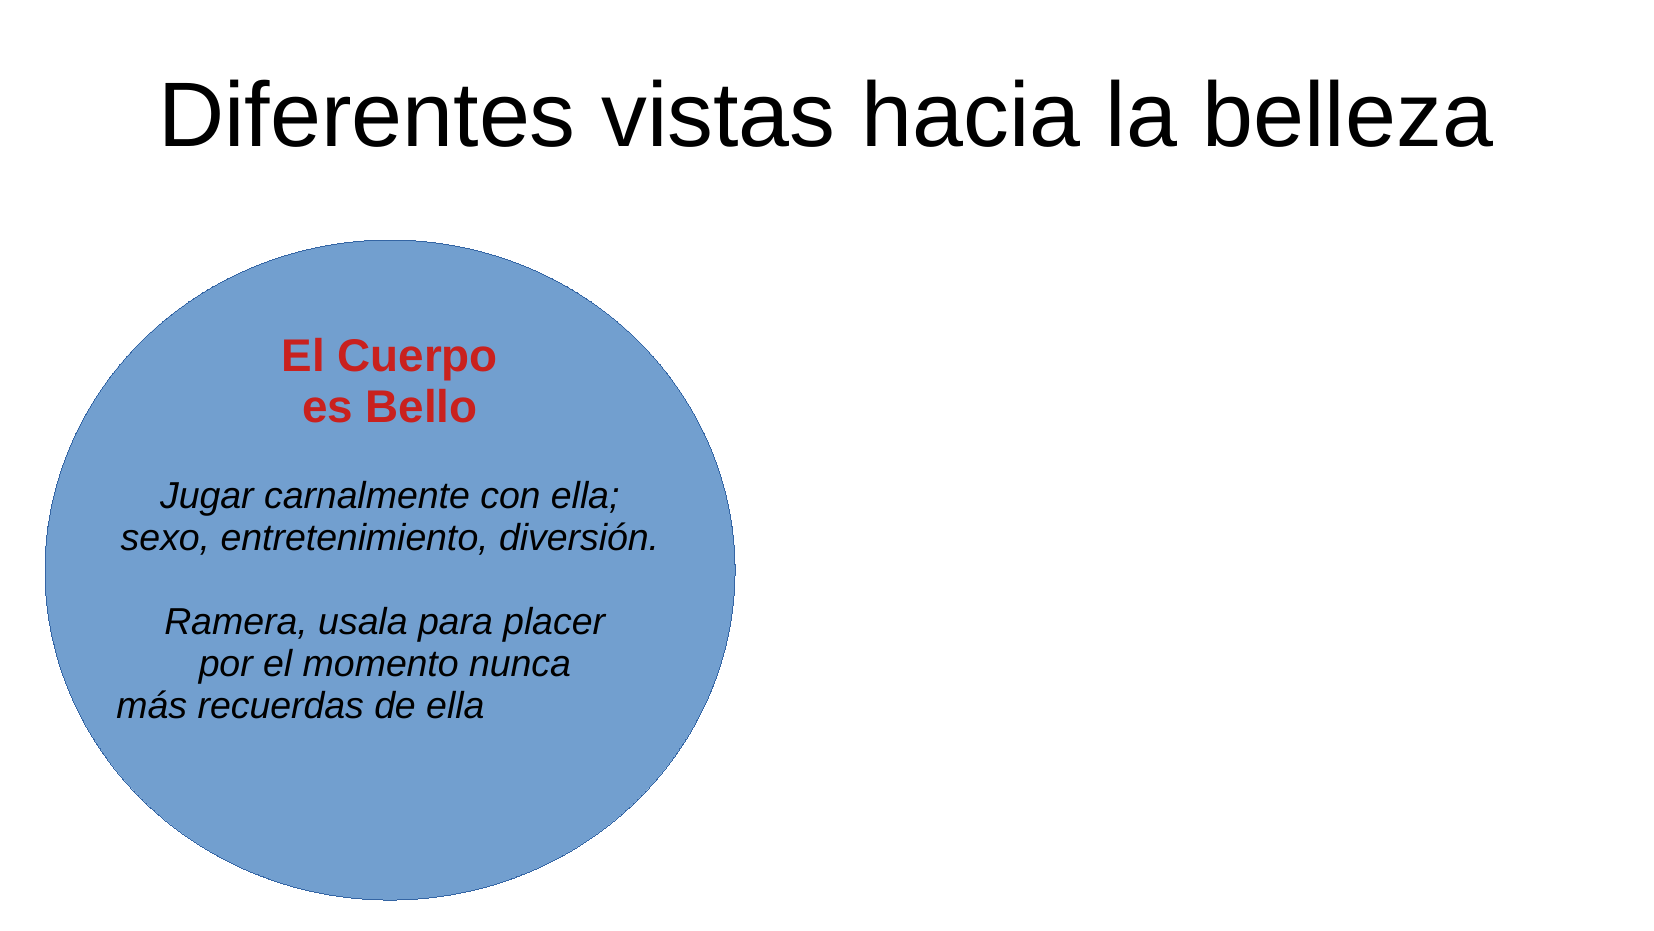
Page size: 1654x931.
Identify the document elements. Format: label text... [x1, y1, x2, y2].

text_box El Cuerpo es Bello Jugar carnalmente con ella; sexo, entretenimiento, diversión. Ramera, usala para placer por el momento nunca más recuerdas de ella excepto si te deja con un niño no deseado o una enfermedad sexual. [45, 240, 736, 901]
title Diferentes vistas hacia la belleza [82, 37, 1571, 193]
